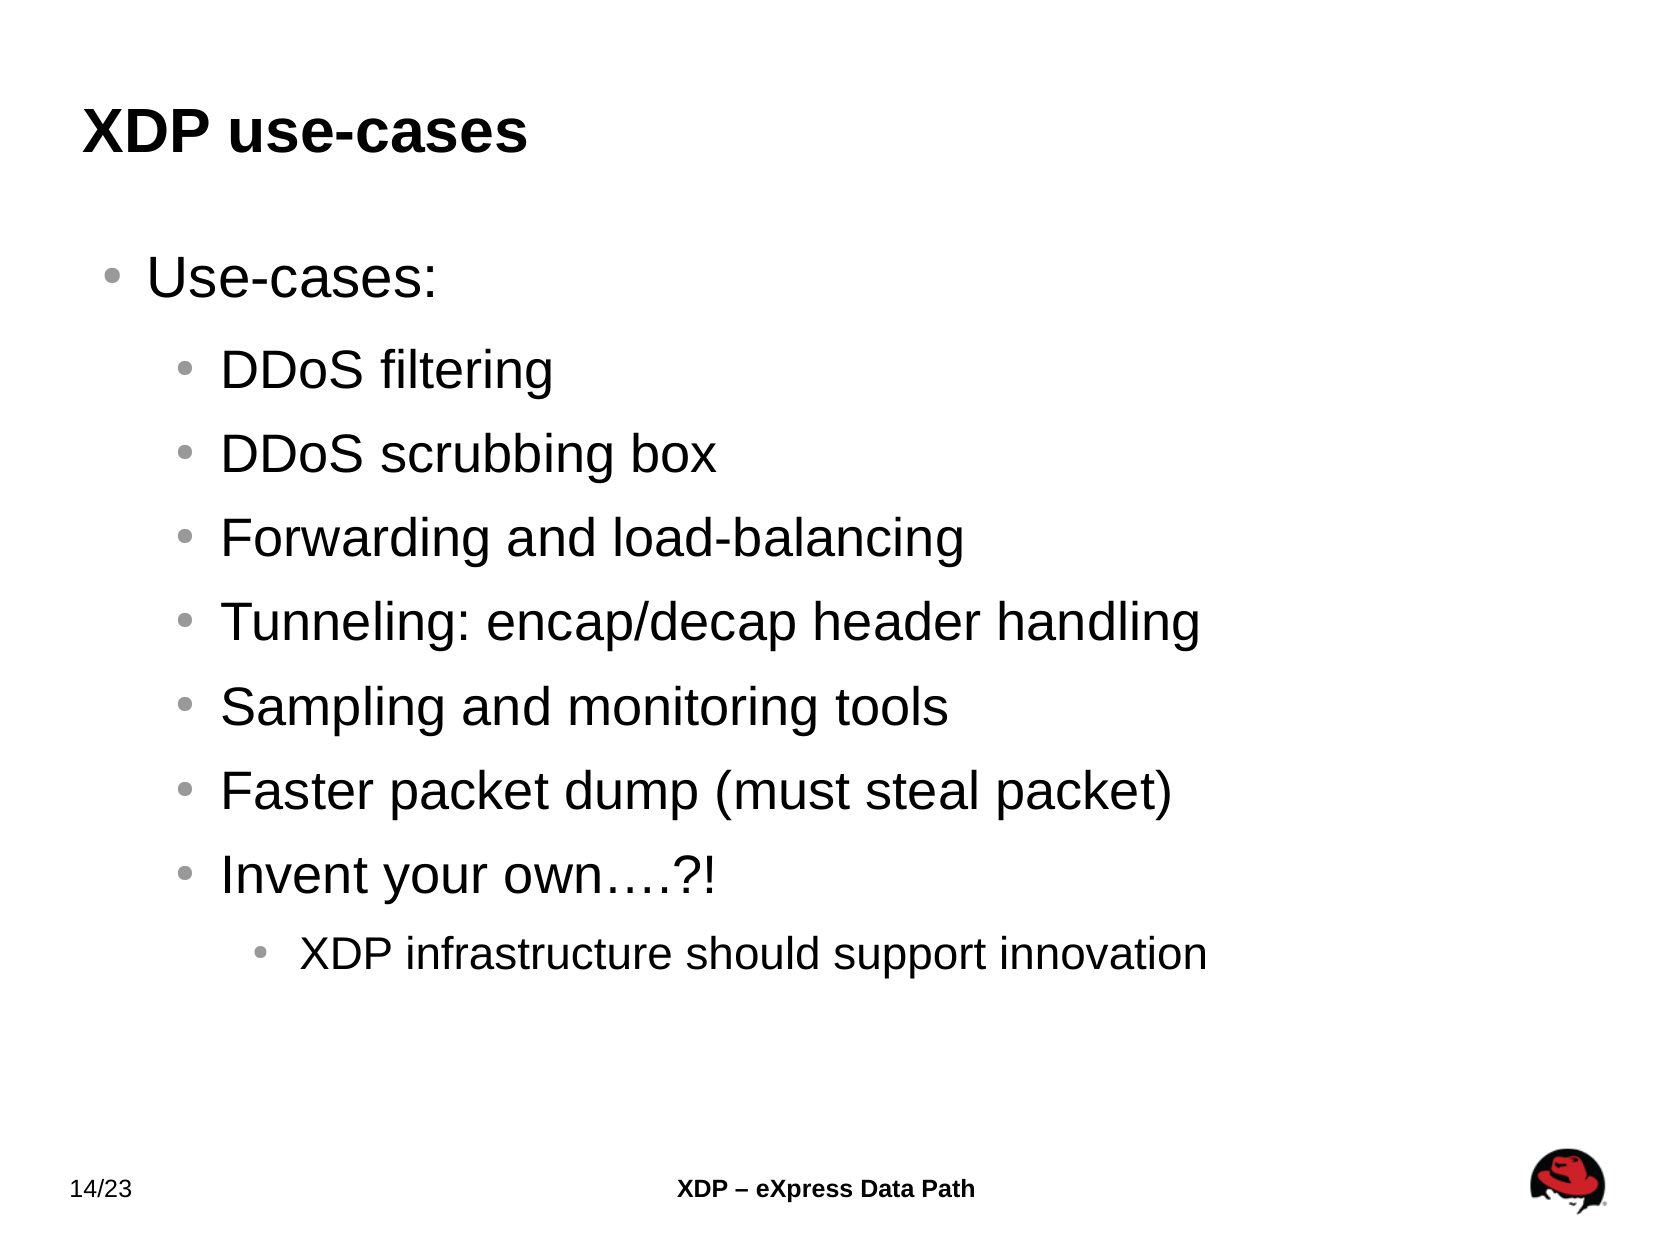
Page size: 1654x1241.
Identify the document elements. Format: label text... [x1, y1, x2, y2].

title XDP use-cases [82, 37, 1571, 226]
picture [1529, 1146, 1613, 1224]
list Use-cases: DDoS filtering DDoS scrubbing box Forwarding and load-balancing Tunneling: encap/decap header handling Sampling and monitoring tools Faster packet dump (must steal packet) Invent your own….?! XDP infrastructure should support innovation [86, 244, 1576, 1063]
